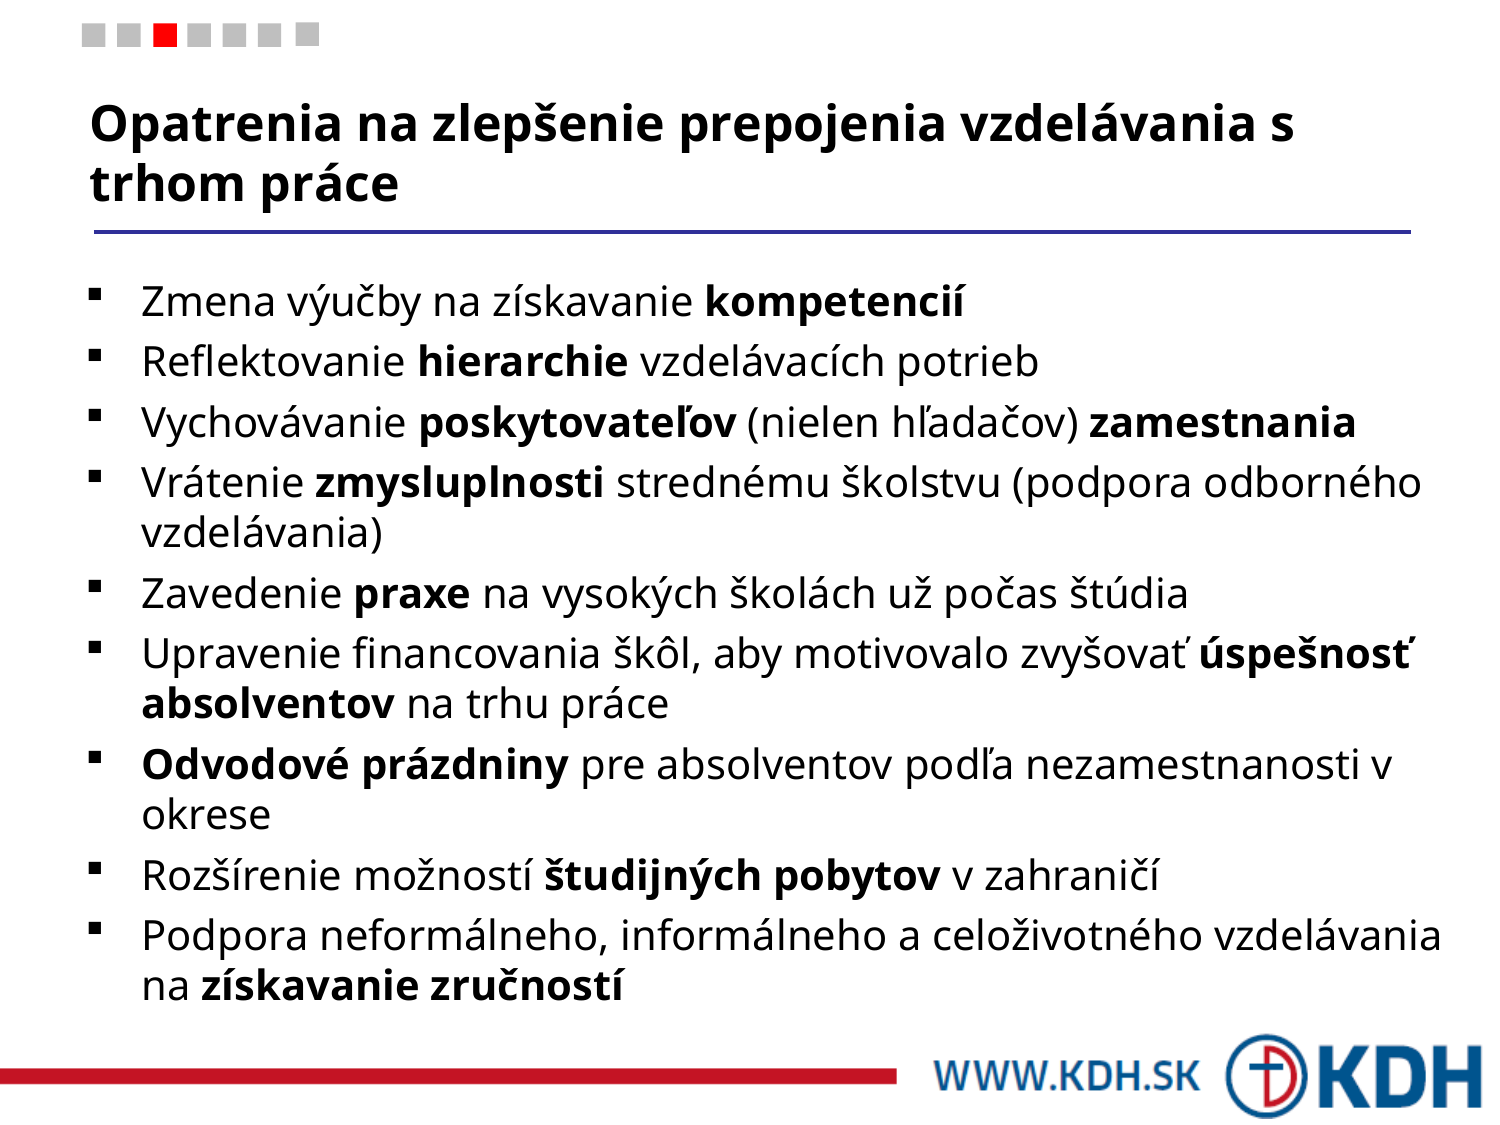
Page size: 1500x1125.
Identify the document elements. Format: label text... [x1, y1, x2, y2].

text_box [153, 23, 177, 47]
picture [0, 1023, 1495, 1119]
text_box [117, 23, 141, 47]
text_box [187, 23, 211, 47]
list Zmena výučby na získavanie kompetencií Reflektovanie hierarchie vzdelávacích potrieb Vychovávanie poskytovateľov (nielen hľadačov) zamestnania Vrátenie zmysluplnosti strednému školstvu (podpora odborného vzdelávania) Zavedenie praxe na vysokých školách už počas štúdia Upravenie financovania škôl, aby motivovalo zvyšovať úspešnosť absolventov na trhu práce Odvodové prázdniny pre absolventov podľa nezamestnanosti v okrese Rozšírenie možností študijných pobytov v zahraničí Podpora neformálneho, informálneho a celoživotného vzdelávania na získavanie zručností [70, 267, 1465, 1023]
text_box [295, 22, 319, 46]
text_box [222, 23, 247, 47]
text_box Opatrenia na zlepšenie prepojenia vzdelávania s trhom práce [75, 70, 1454, 233]
text_box [81, 23, 106, 47]
text_box [257, 23, 282, 47]
